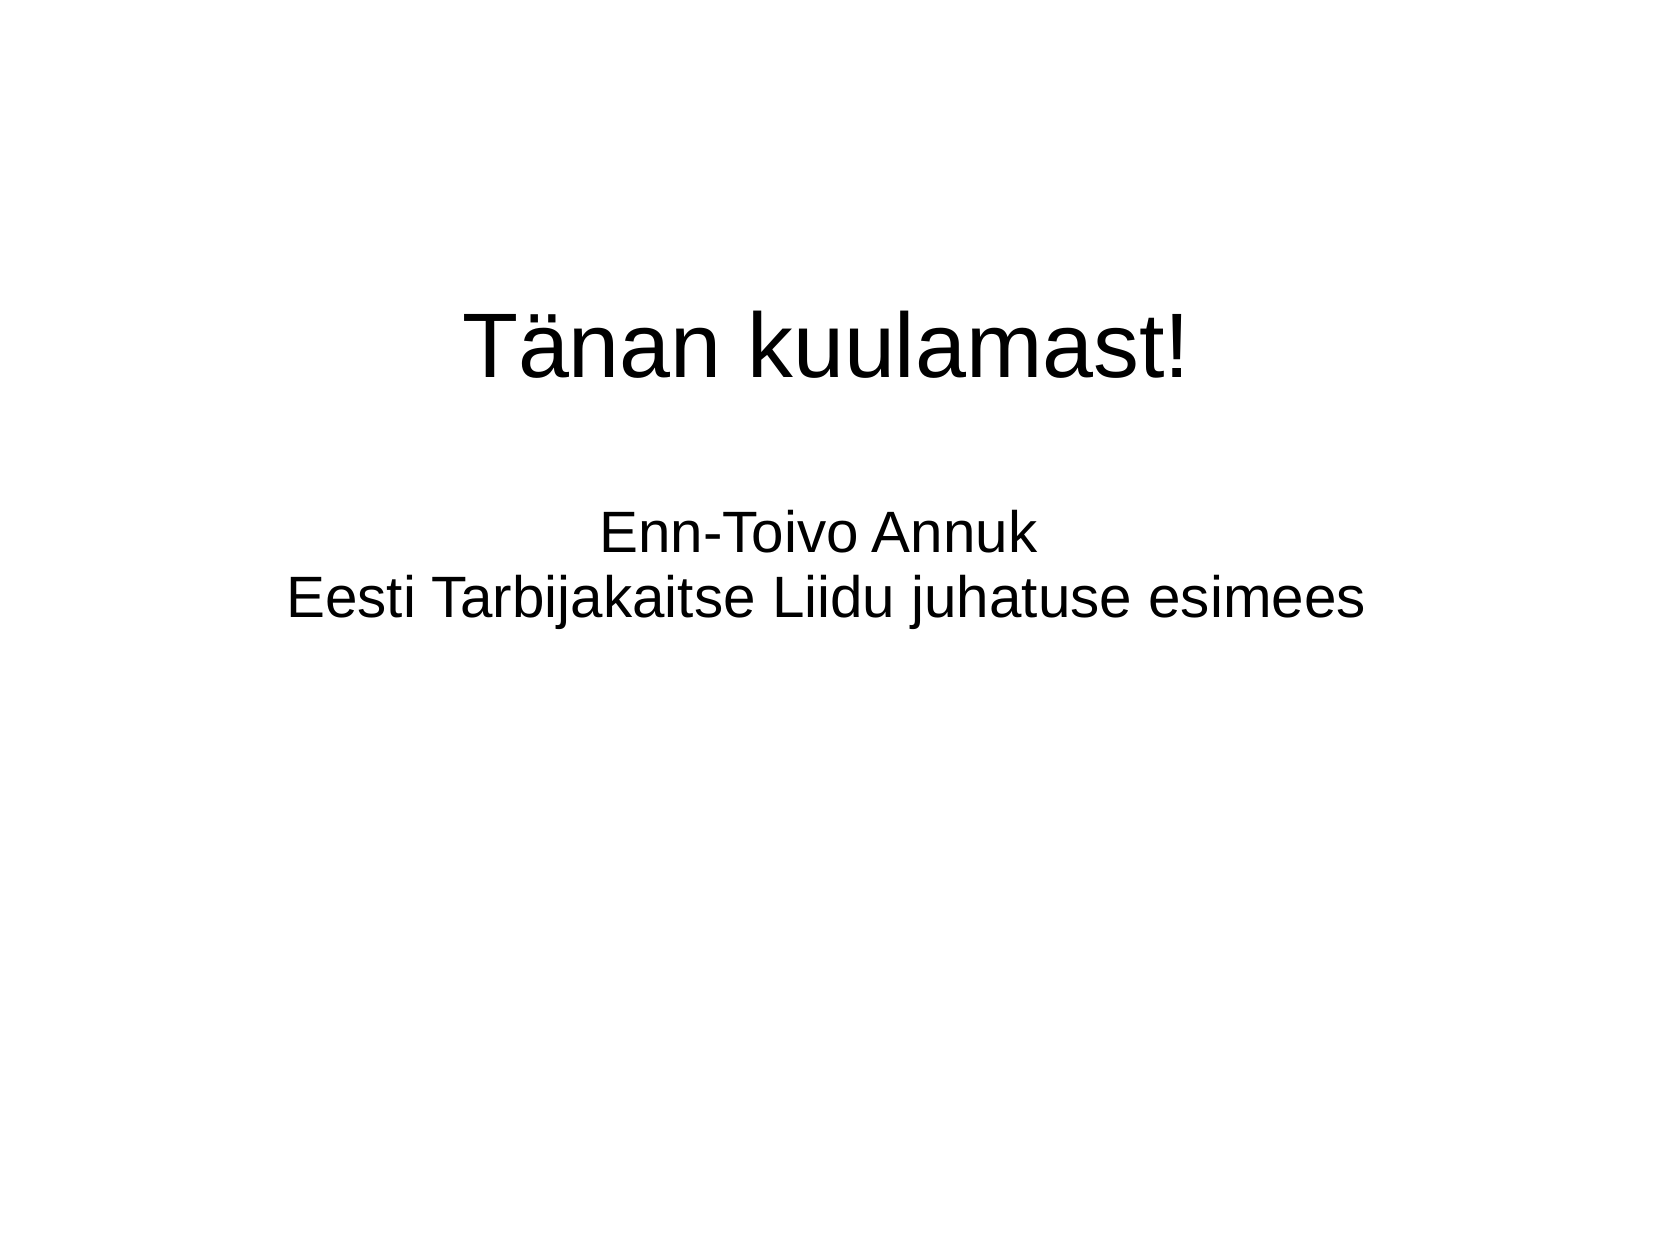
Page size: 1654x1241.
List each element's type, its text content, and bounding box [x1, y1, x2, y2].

title Tänan kuulamast! Enn-Toivo Annuk Eesti Tarbijakaitse Liidu juhatuse esimees [82, 295, 1571, 733]
